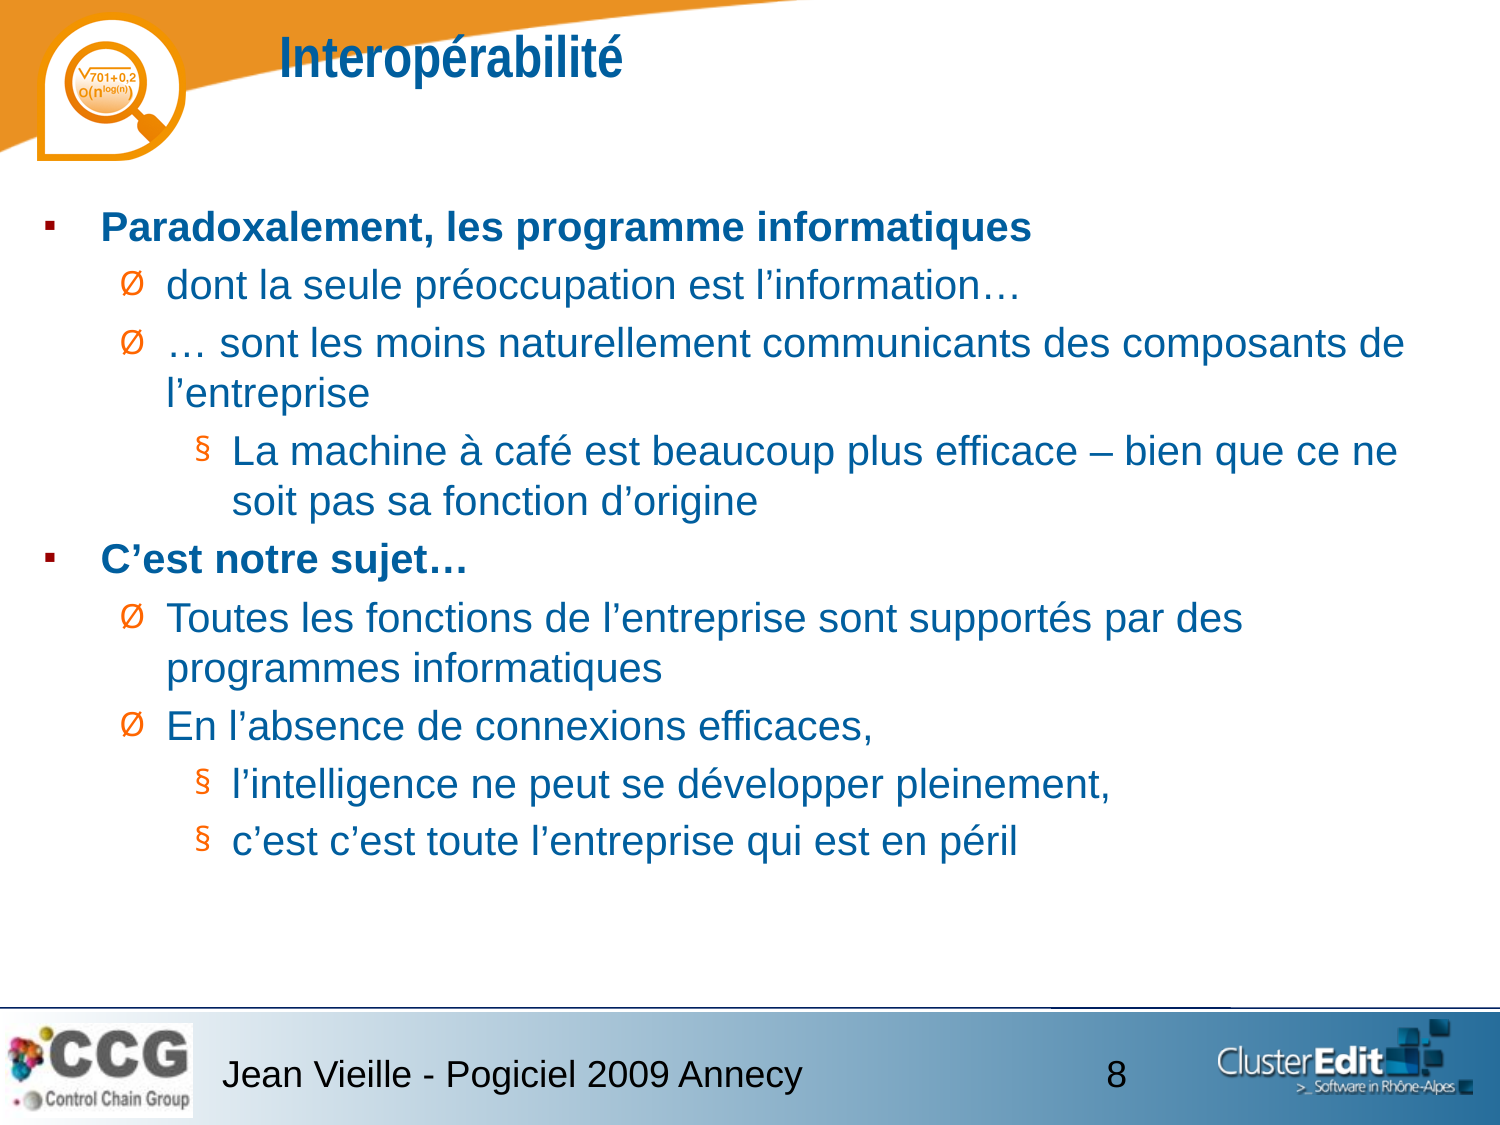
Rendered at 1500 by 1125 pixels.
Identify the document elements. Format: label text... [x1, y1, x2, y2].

picture [5, 1023, 193, 1118]
list Paradoxalement, les programme informatiques dont la seule préoccupation est l’information… … sont les moins naturellement communicants des composants de l’entreprise La machine à café est beaucoup plus efficace – bien que ce ne soit pas sa fonction d’origine C’est notre sujet… Toutes les fonctions de l’entreprise sont supportés par des programmes informatiques En l’absence de connexions efficaces, l’intelligence ne peut se développer pleinement, c’est c’est toute l’entreprise qui est en péril [29, 184, 1471, 988]
slide_number <numéro> [1104, 1034, 1199, 1103]
title Interopérabilité [264, 12, 1471, 138]
picture [0, 0, 1500, 367]
picture [1218, 1019, 1473, 1095]
footer Jean Vieille - Pogiciel 2009 Annecy [207, 1034, 1104, 1103]
